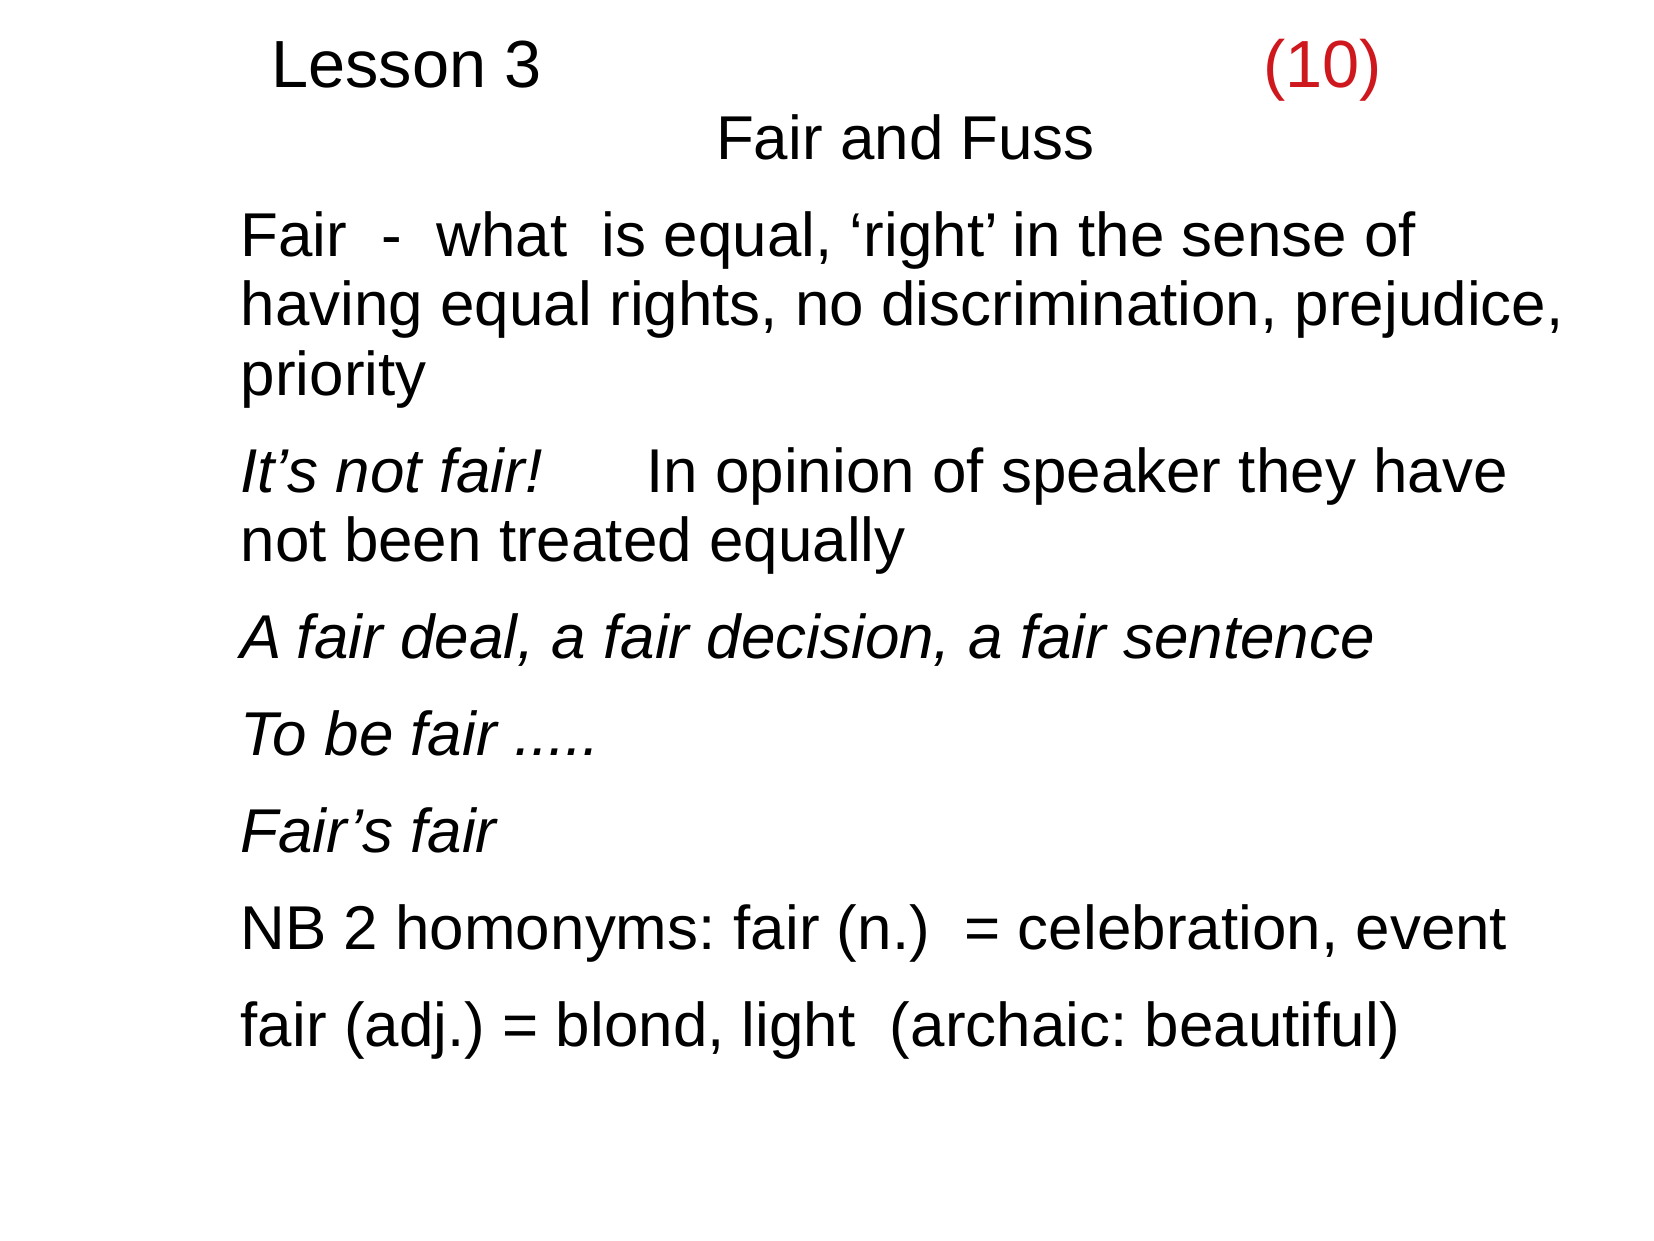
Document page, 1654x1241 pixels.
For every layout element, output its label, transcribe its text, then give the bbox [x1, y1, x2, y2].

list Fair and Fuss Fair - what is equal, ‘right’ in the sense of having equal rights, no discrimination, prejudice, priority It’s not fair! In opinion of speaker they have not been treated equally A fair deal, a fair decision, a fair sentence To be fair ..... Fair’s fair NB 2 homonyms: fair (n.) = celebration, event fair (adj.) = blond, light (archaic: beautiful) [174, 103, 1571, 1072]
title Lesson 3 (10) [82, 26, 1571, 104]
